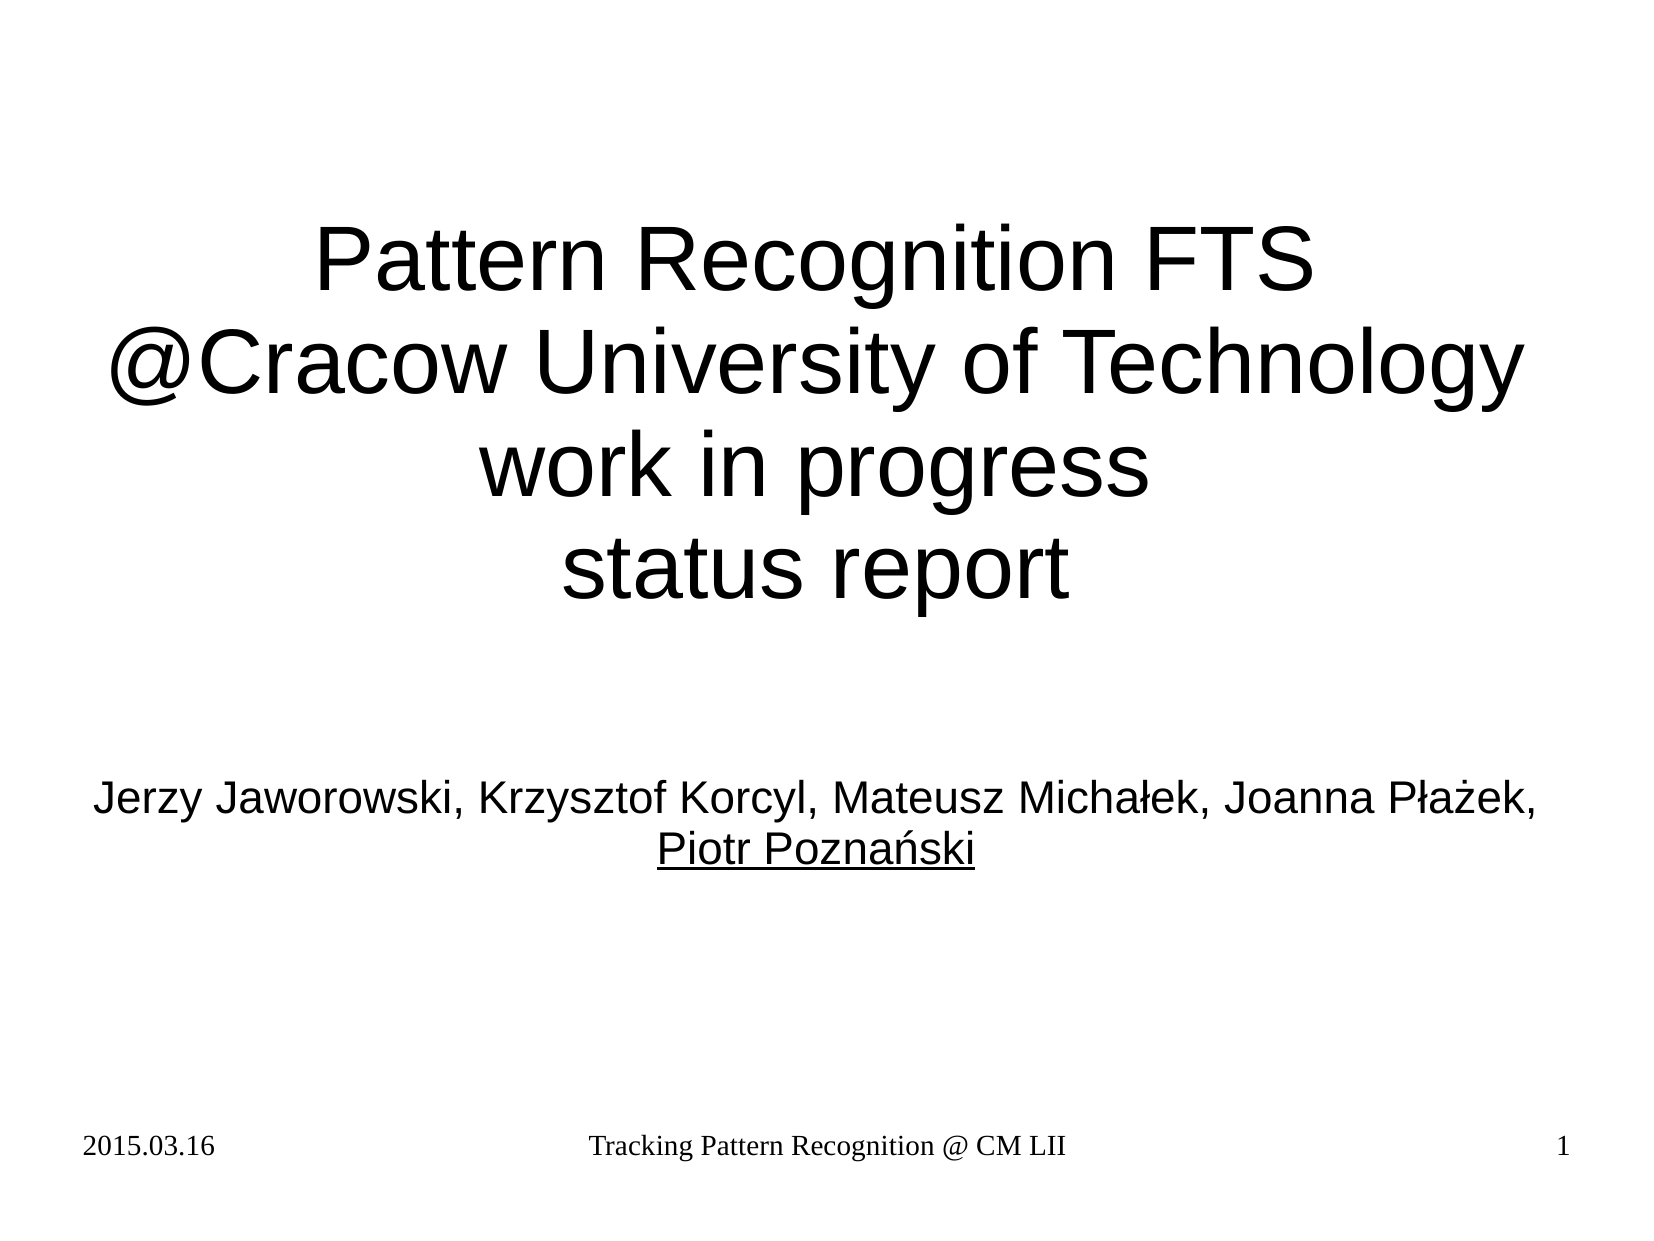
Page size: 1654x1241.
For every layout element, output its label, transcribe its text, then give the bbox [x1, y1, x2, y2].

title Pattern Recognition FTS @Cracow University of Technology work in progress status report Jerzy Jaworowski, Krzysztof Korcyl, Mateusz Michałek, Joanna Płażek, Piotr Poznański [71, 207, 1561, 875]
